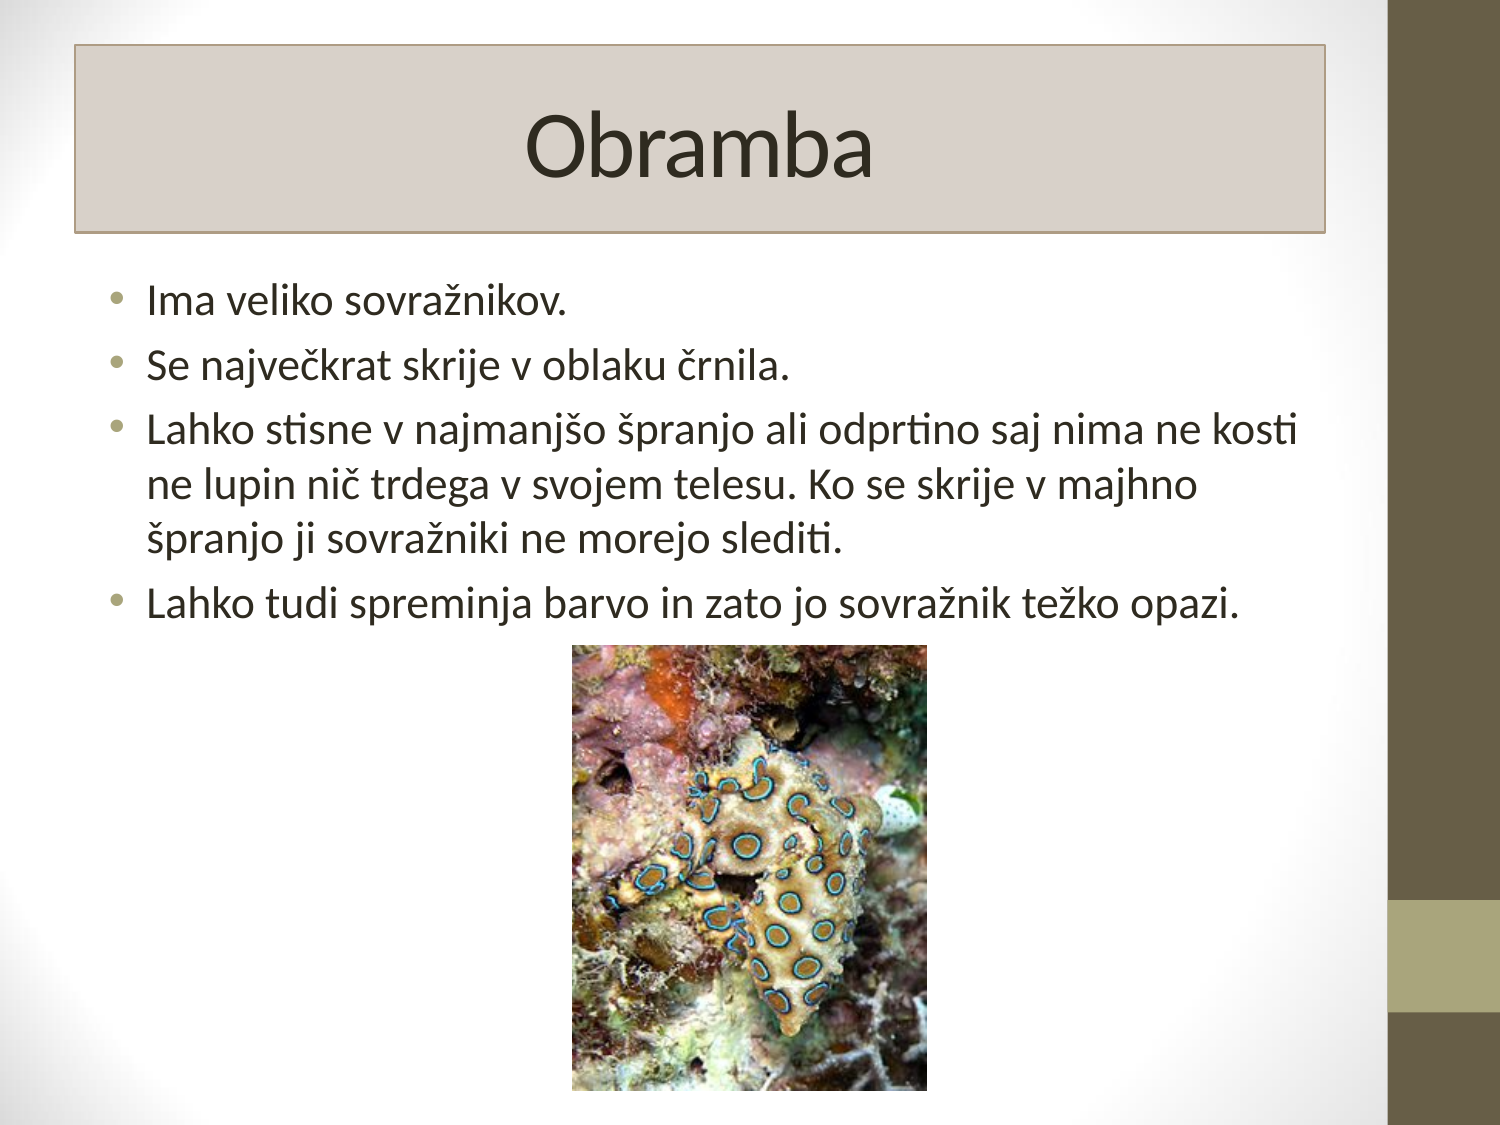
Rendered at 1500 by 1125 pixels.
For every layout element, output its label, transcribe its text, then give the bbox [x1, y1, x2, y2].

picture [0, 0, 1387, 1125]
title Obramba [75, 45, 1325, 233]
list Ima veliko sovražnikov. Se največkrat skrije v oblaku črnila. Lahko stisne v najmanjšo špranjo ali odprtino saj nima ne kosti ne lupin nič trdega v svojem telesu. Ko se skrije v majhno špranjo ji sovražniki ne morejo slediti. Lahko tudi spreminja barvo in zato jo sovražnik težko opazi. [75, 262, 1325, 1050]
